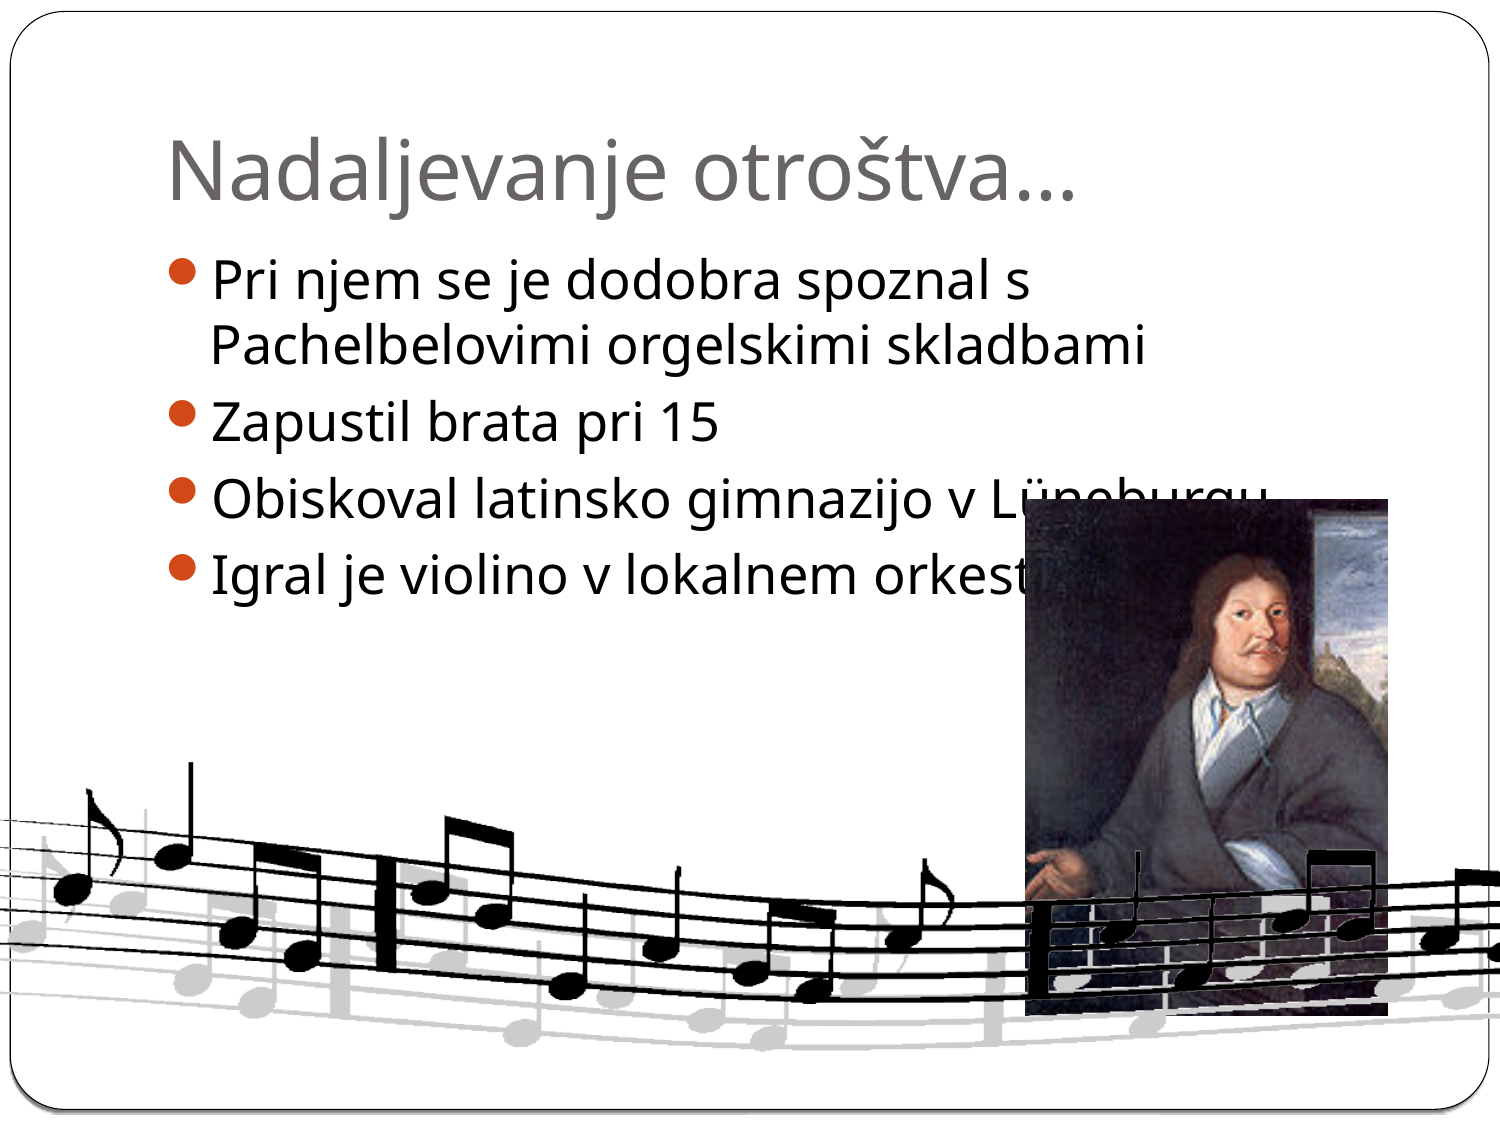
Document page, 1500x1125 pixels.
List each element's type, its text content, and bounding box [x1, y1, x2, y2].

list Pri njem se je dodobra spoznal s Pachelbelovimi orgelskimi skladbami Zapustil brata pri 15 Obiskoval latinsko gimnazijo v Lüneburgu Igral je violino v lokalnem orkestru [150, 237, 1425, 724]
title Nadaljevanje otroštva… [150, 45, 1425, 233]
picture [0, 499, 1500, 1062]
